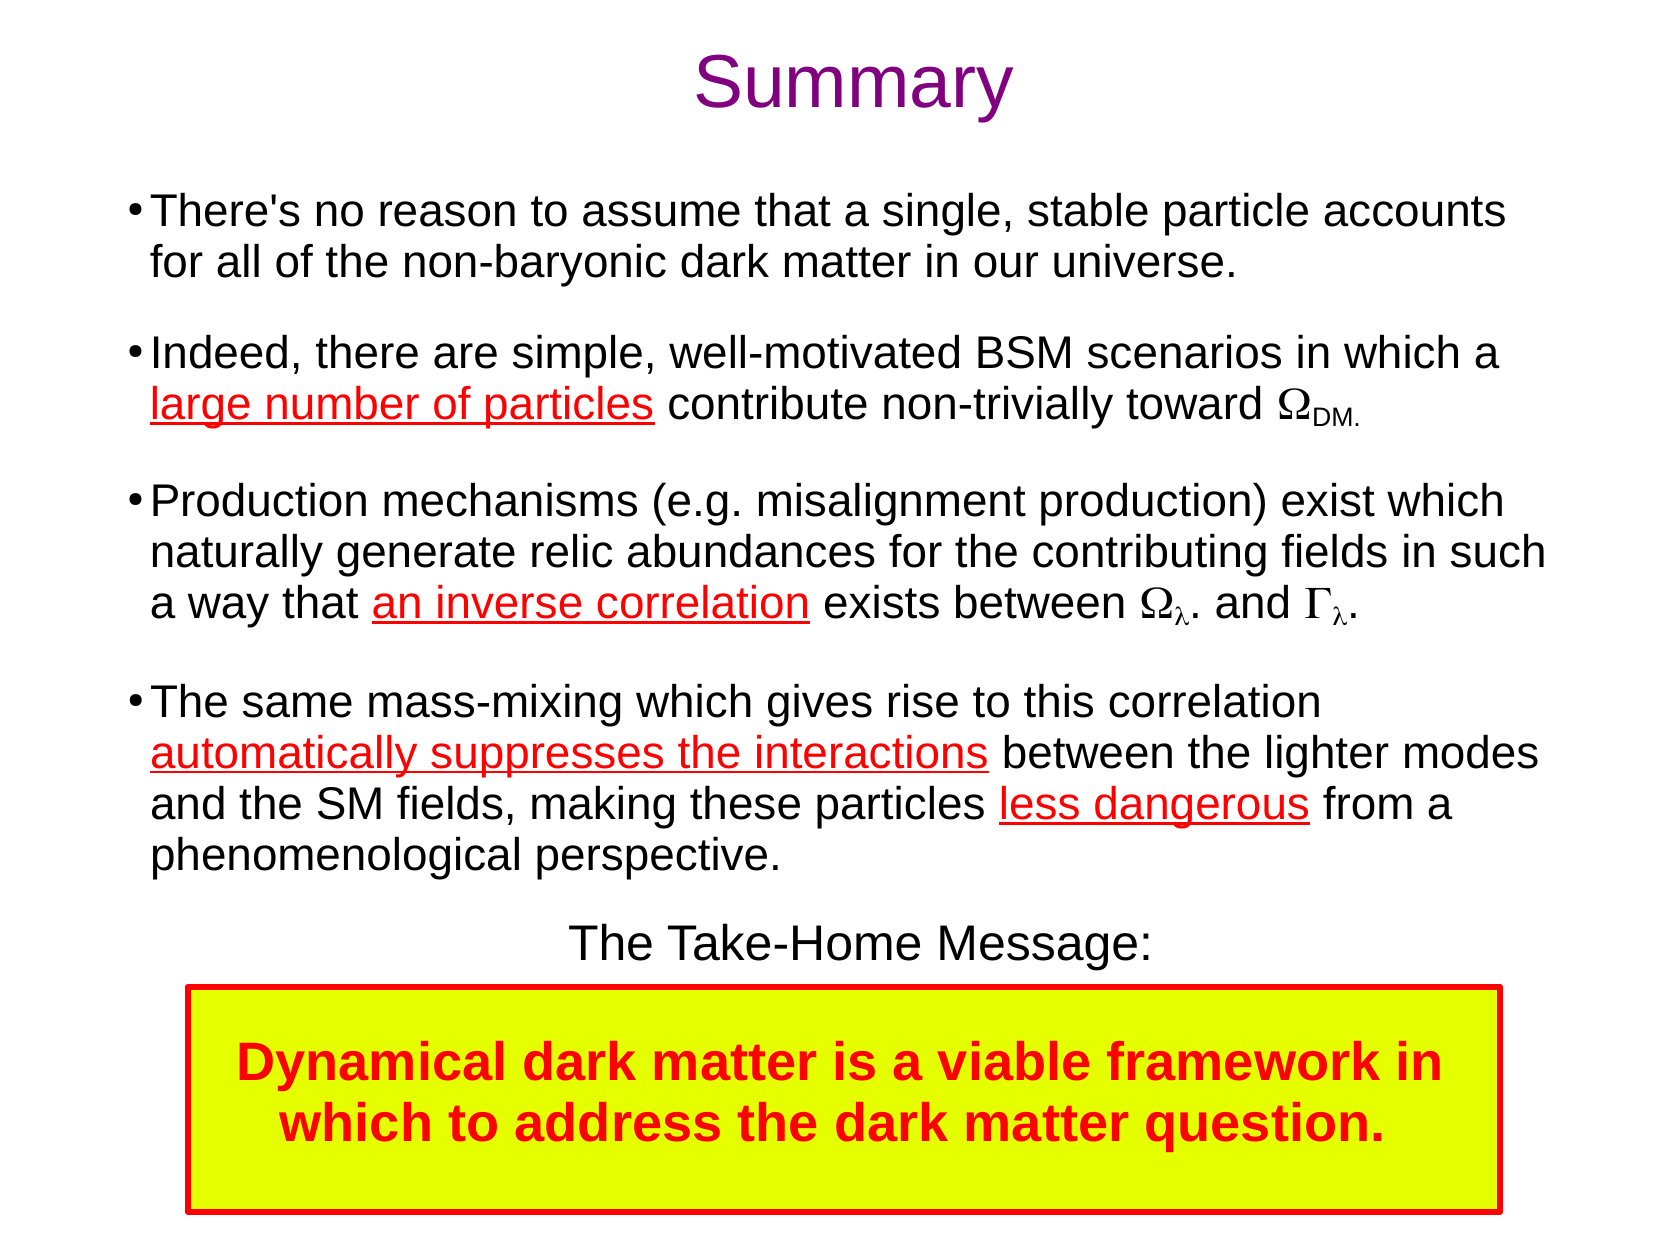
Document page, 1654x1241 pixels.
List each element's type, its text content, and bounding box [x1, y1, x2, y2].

text_box Production mechanisms (e.g. misalignment production) exist which naturally generate relic abundances for the contributing fields in such a way that an inverse correlation exists between Wl. and Gl. [112, 467, 1576, 643]
text_box Indeed, there are simple, well-motivated BSM scenarios in which a large number of particles contribute non-trivially toward WDM. [112, 319, 1576, 445]
text_box Summary [347, 31, 1360, 131]
text_box Dynamical dark matter is a viable framework in which to address the dark matter question. [213, 1024, 1469, 1164]
text_box The Take-Home Message: [373, 908, 1349, 979]
text_box [187, 986, 1501, 1212]
text_box The same mass-mixing which gives rise to this correlation automatically suppresses the interactions between the lighter modes and the SM fields, making these particles less dangerous from a phenomenological perspective. [112, 668, 1576, 888]
text_box There's no reason to assume that a single, stable particle accounts for all of the non-baryonic dark matter in our universe. [112, 177, 1576, 295]
